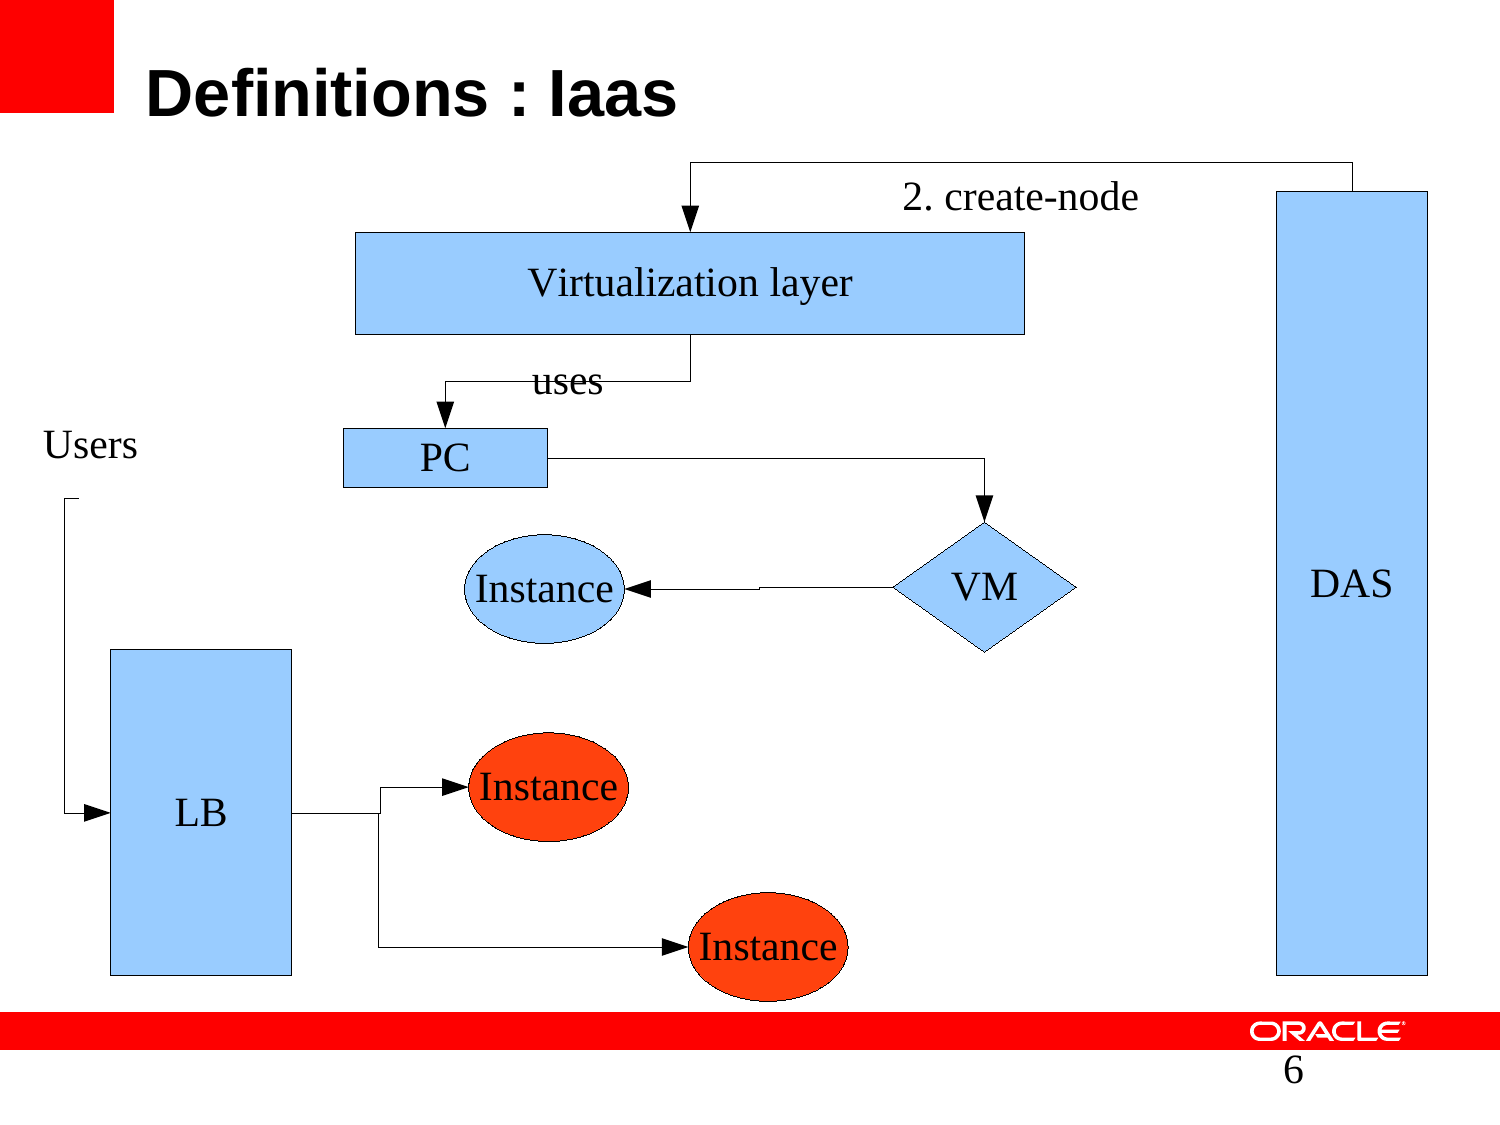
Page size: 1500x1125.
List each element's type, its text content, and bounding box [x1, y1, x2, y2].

text_box Instance [688, 892, 849, 1002]
text_box Virtualization layer [355, 232, 1025, 335]
text_box Users [0, 415, 182, 476]
text_box DAS [1276, 191, 1428, 976]
text_box PC [343, 428, 548, 488]
text_box Instance [468, 732, 629, 842]
picture [0, 0, 114, 113]
title Definitions : Iaas [145, 49, 1390, 205]
text_box LB [110, 649, 292, 976]
text_box Instance [464, 534, 625, 644]
title Definitions : Iaas [691, 163, 1352, 205]
picture [0, 1012, 1500, 1050]
text_box VM [892, 522, 1077, 653]
